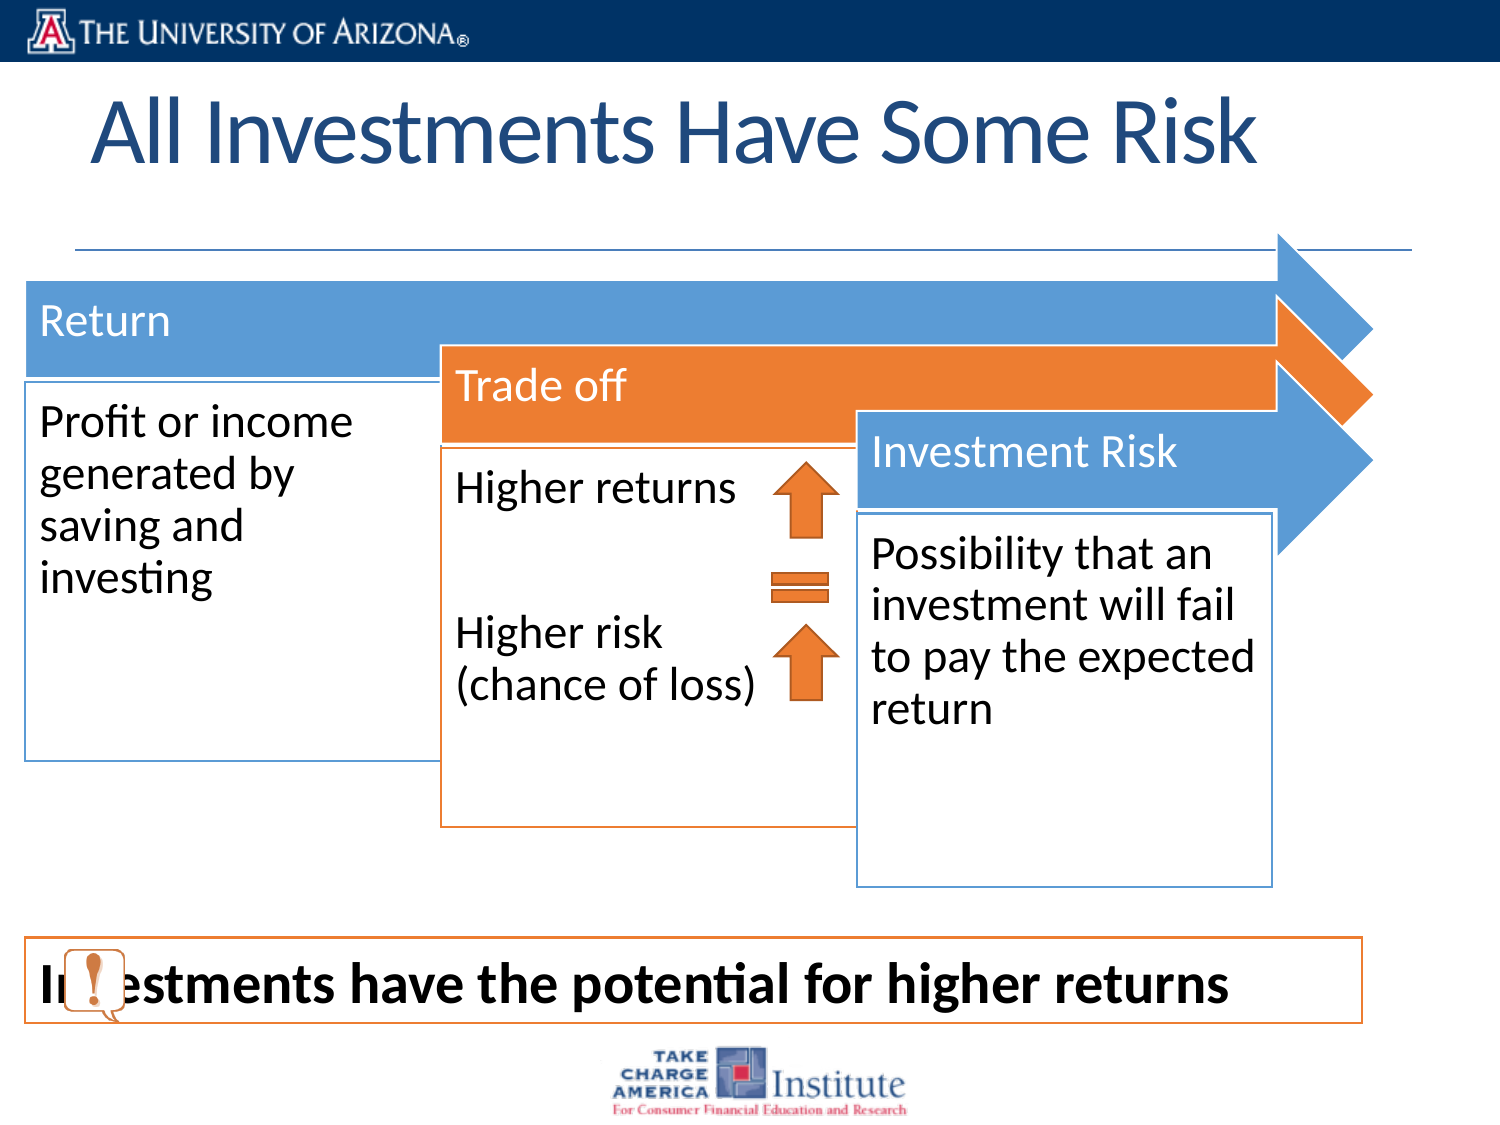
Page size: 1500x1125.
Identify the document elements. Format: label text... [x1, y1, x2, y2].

text_box [772, 572, 828, 585]
picture [64, 950, 125, 1024]
text_box Possibility that an investment will fail to pay the expected return [856, 513, 1273, 887]
text_box Return [24, 230, 1376, 379]
text_box [774, 624, 838, 701]
title All Investments Have Some Risk [75, 37, 1313, 213]
text_box Investment Risk [856, 361, 1376, 559]
text_box [774, 462, 838, 538]
text_box Profit or income generated by saving and investing [24, 382, 441, 762]
text_box [772, 590, 828, 603]
text_box Trade off [440, 296, 1375, 444]
text_box Higher returns Higher risk (chance of loss) [440, 447, 857, 827]
text_box Investments have the potential for higher returns [24, 937, 1363, 1024]
